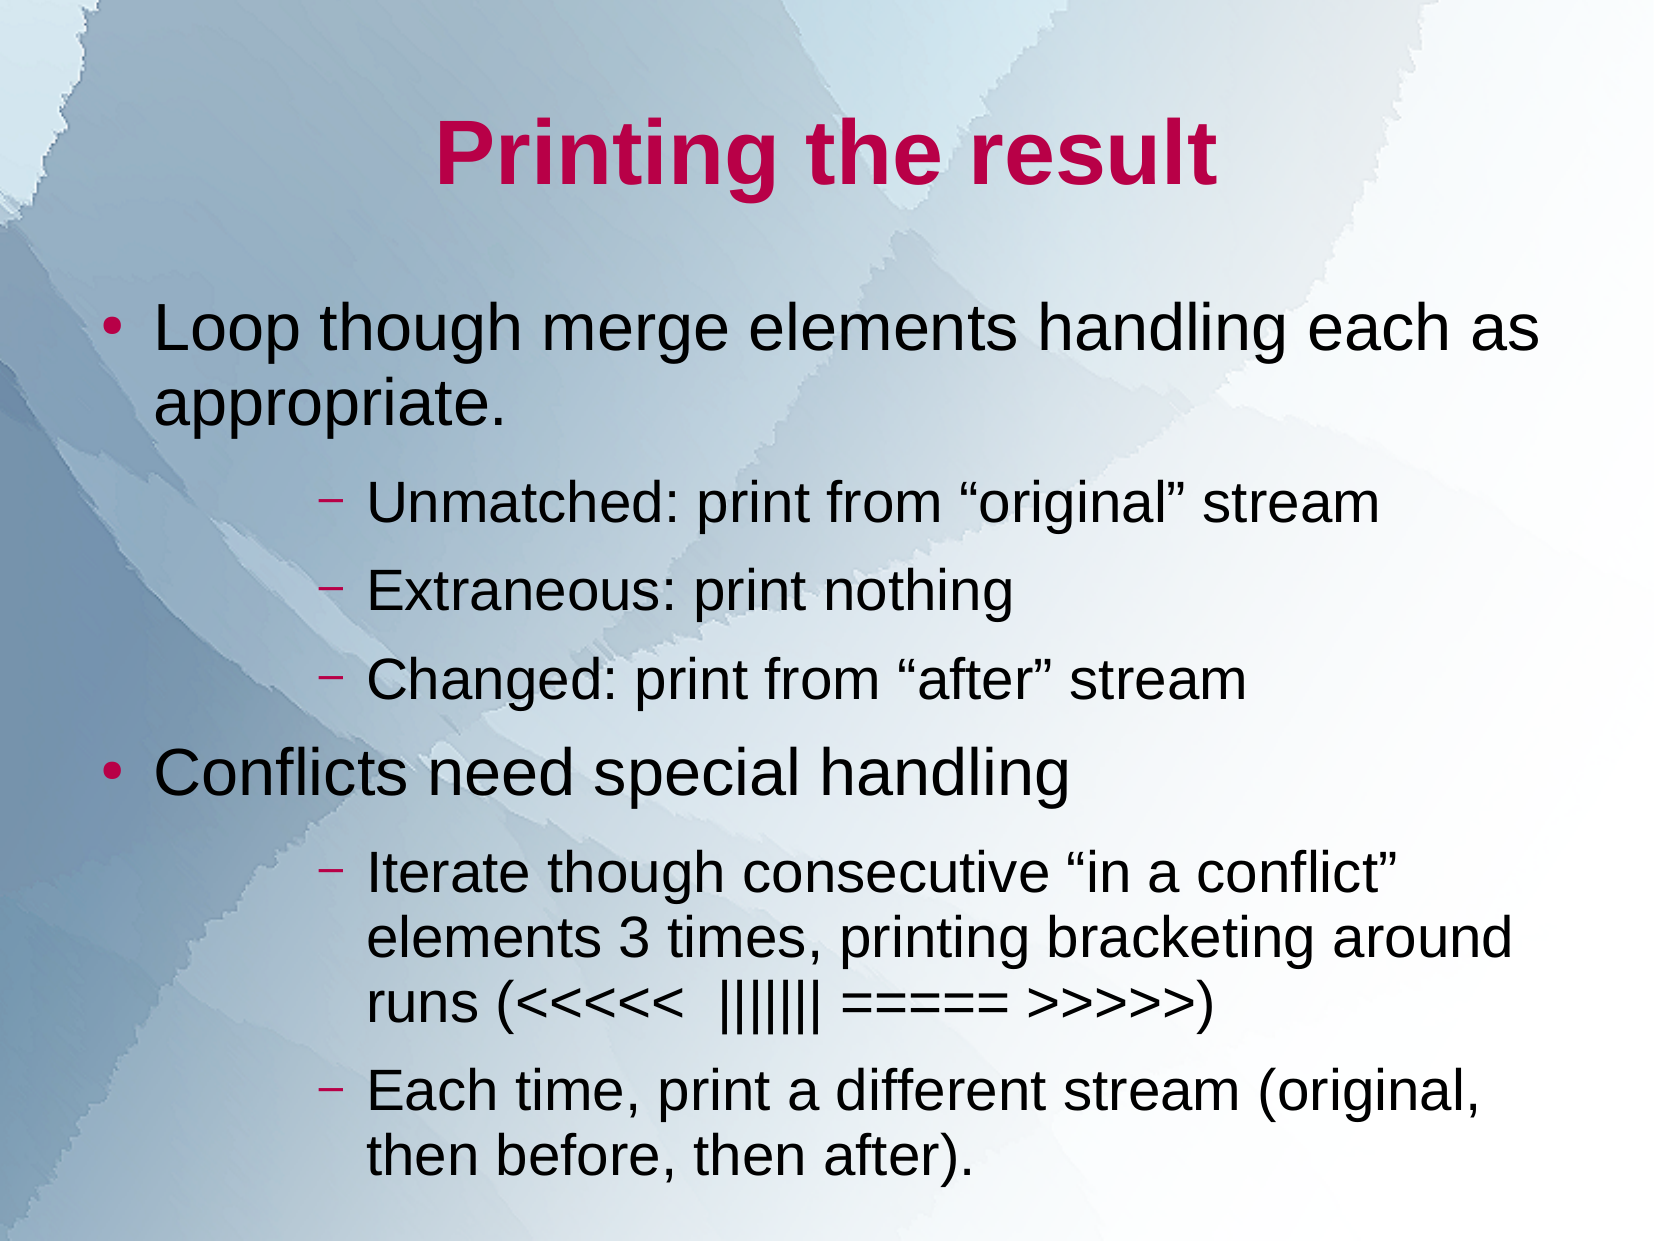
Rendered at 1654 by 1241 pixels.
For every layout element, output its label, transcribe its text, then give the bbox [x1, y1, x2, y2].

title Printing the result [82, 49, 1571, 257]
picture [0, 0, 1654, 1241]
list Loop though merge elements handling each as appropriate. Unmatched: print from “original” stream Extraneous: print nothing Changed: print from “after” stream Conflicts need special handling Iterate though consecutive “in a conflict” elements 3 times, printing bracketing around runs (<<<<< ||||||| ===== >>>>>) Each time, print a different stream (original, then before, then after). [82, 290, 1571, 1189]
